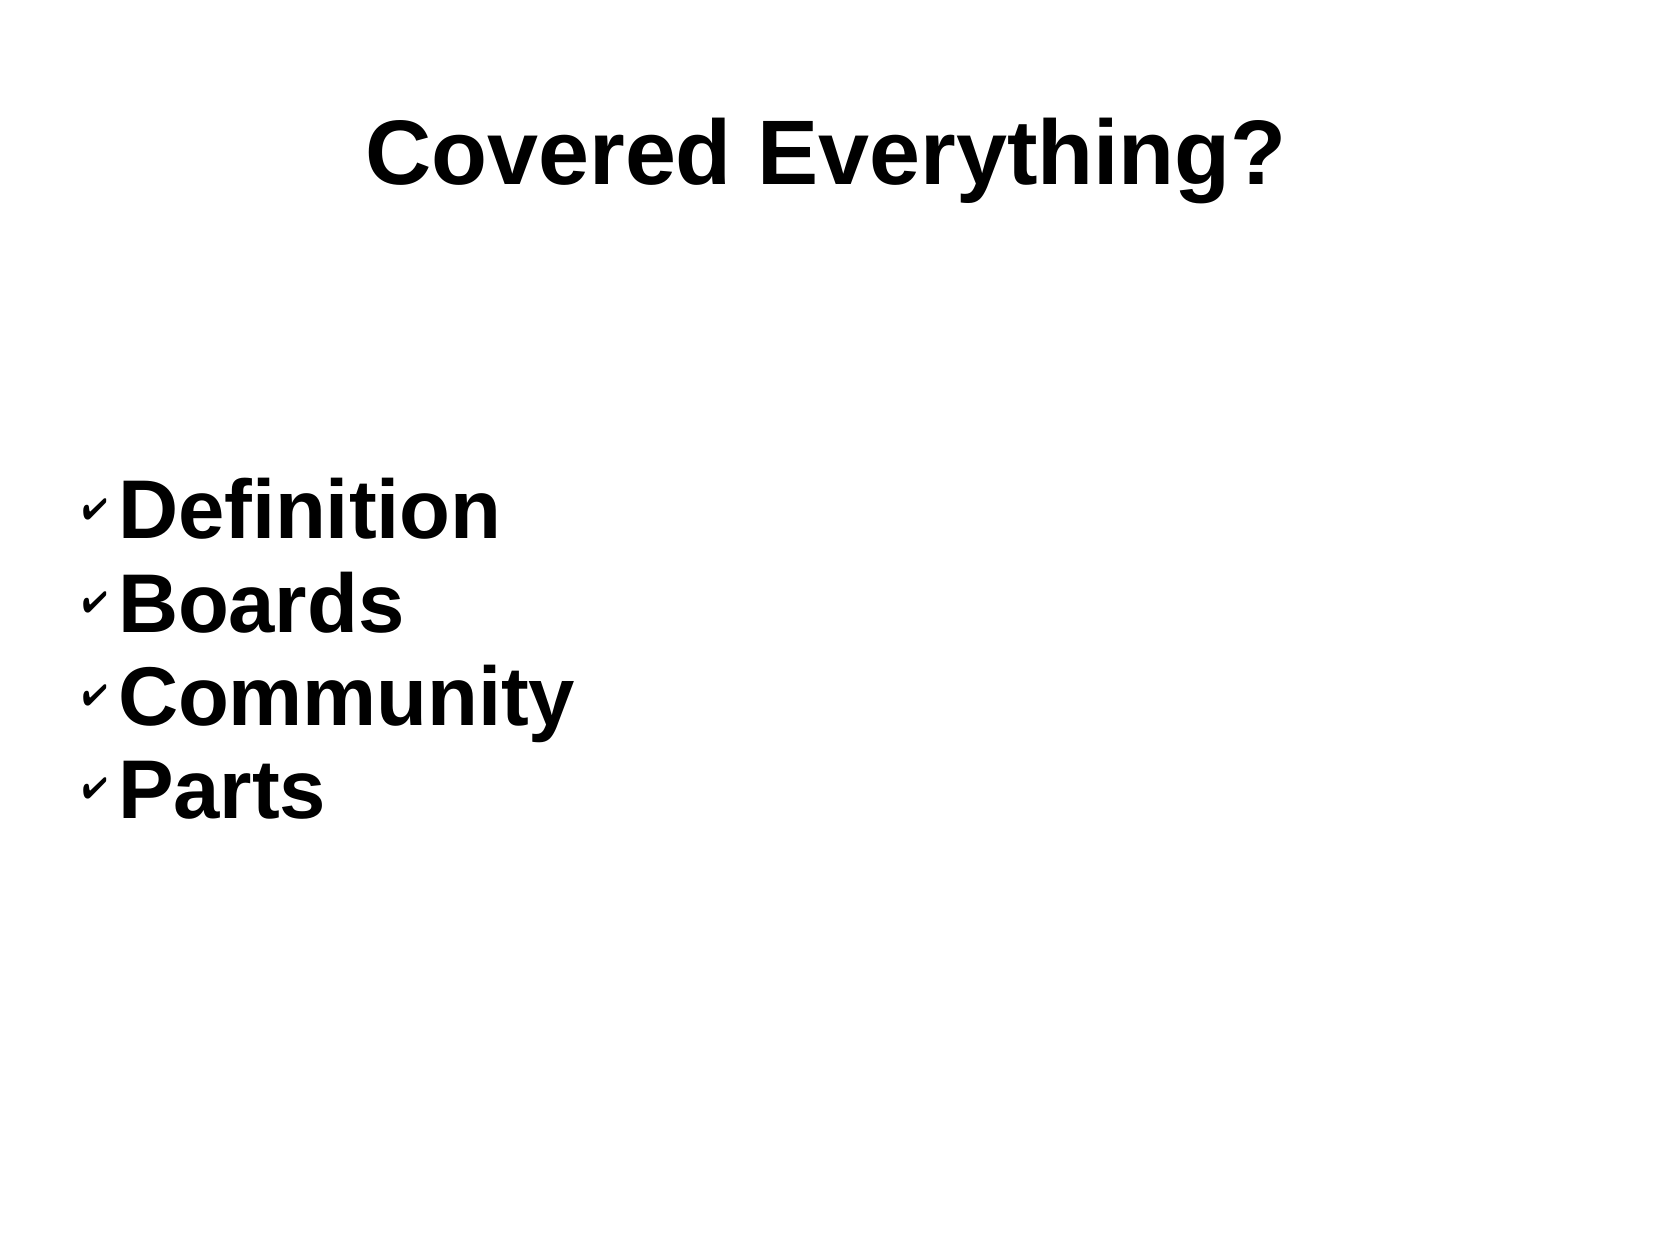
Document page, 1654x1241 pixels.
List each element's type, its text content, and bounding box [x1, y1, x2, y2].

title Covered Everything? [82, 49, 1571, 257]
subtitle Definition Boards Community Parts [82, 290, 1571, 1010]
